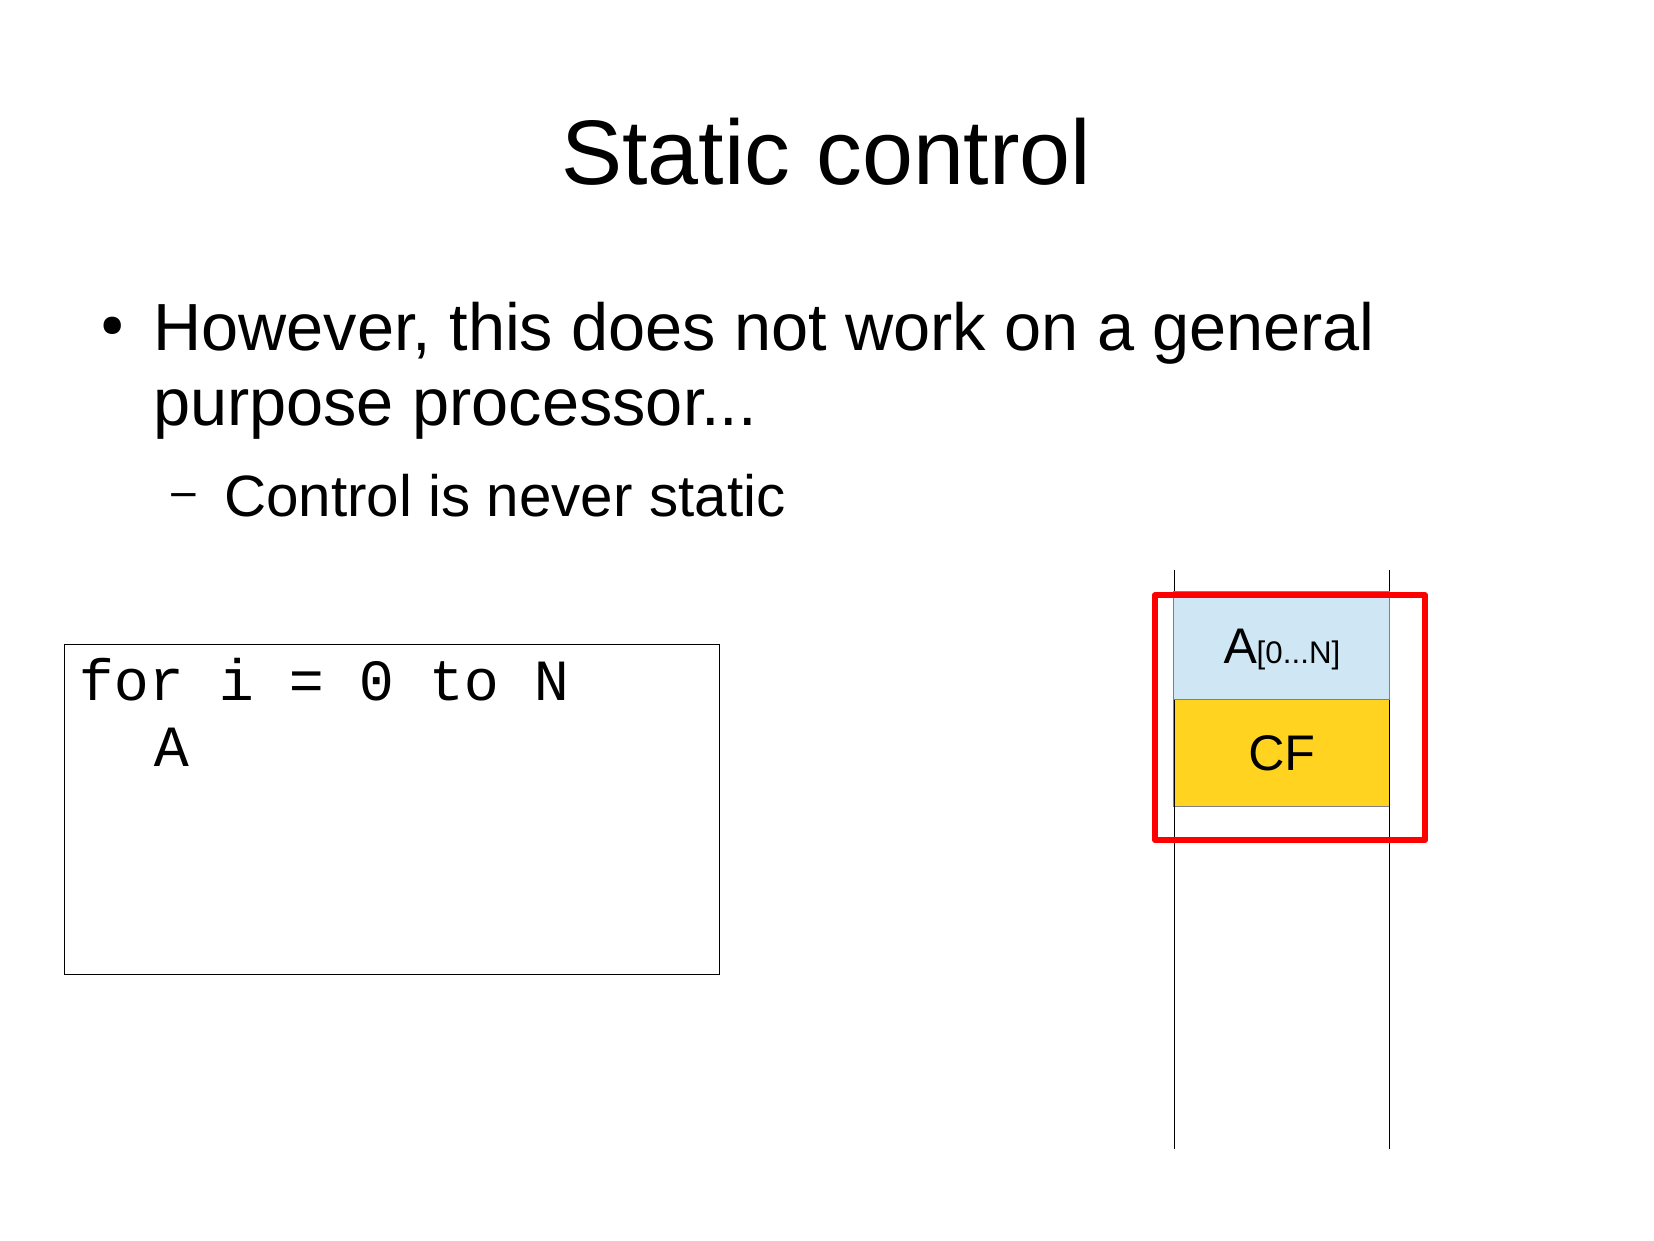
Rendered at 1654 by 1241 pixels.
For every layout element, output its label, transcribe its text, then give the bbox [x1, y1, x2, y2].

text_box for i = 0 to N A [64, 644, 720, 975]
list However, this does not work on a general purpose processor... Control is never static [82, 290, 1538, 1010]
title Static control [82, 49, 1571, 257]
